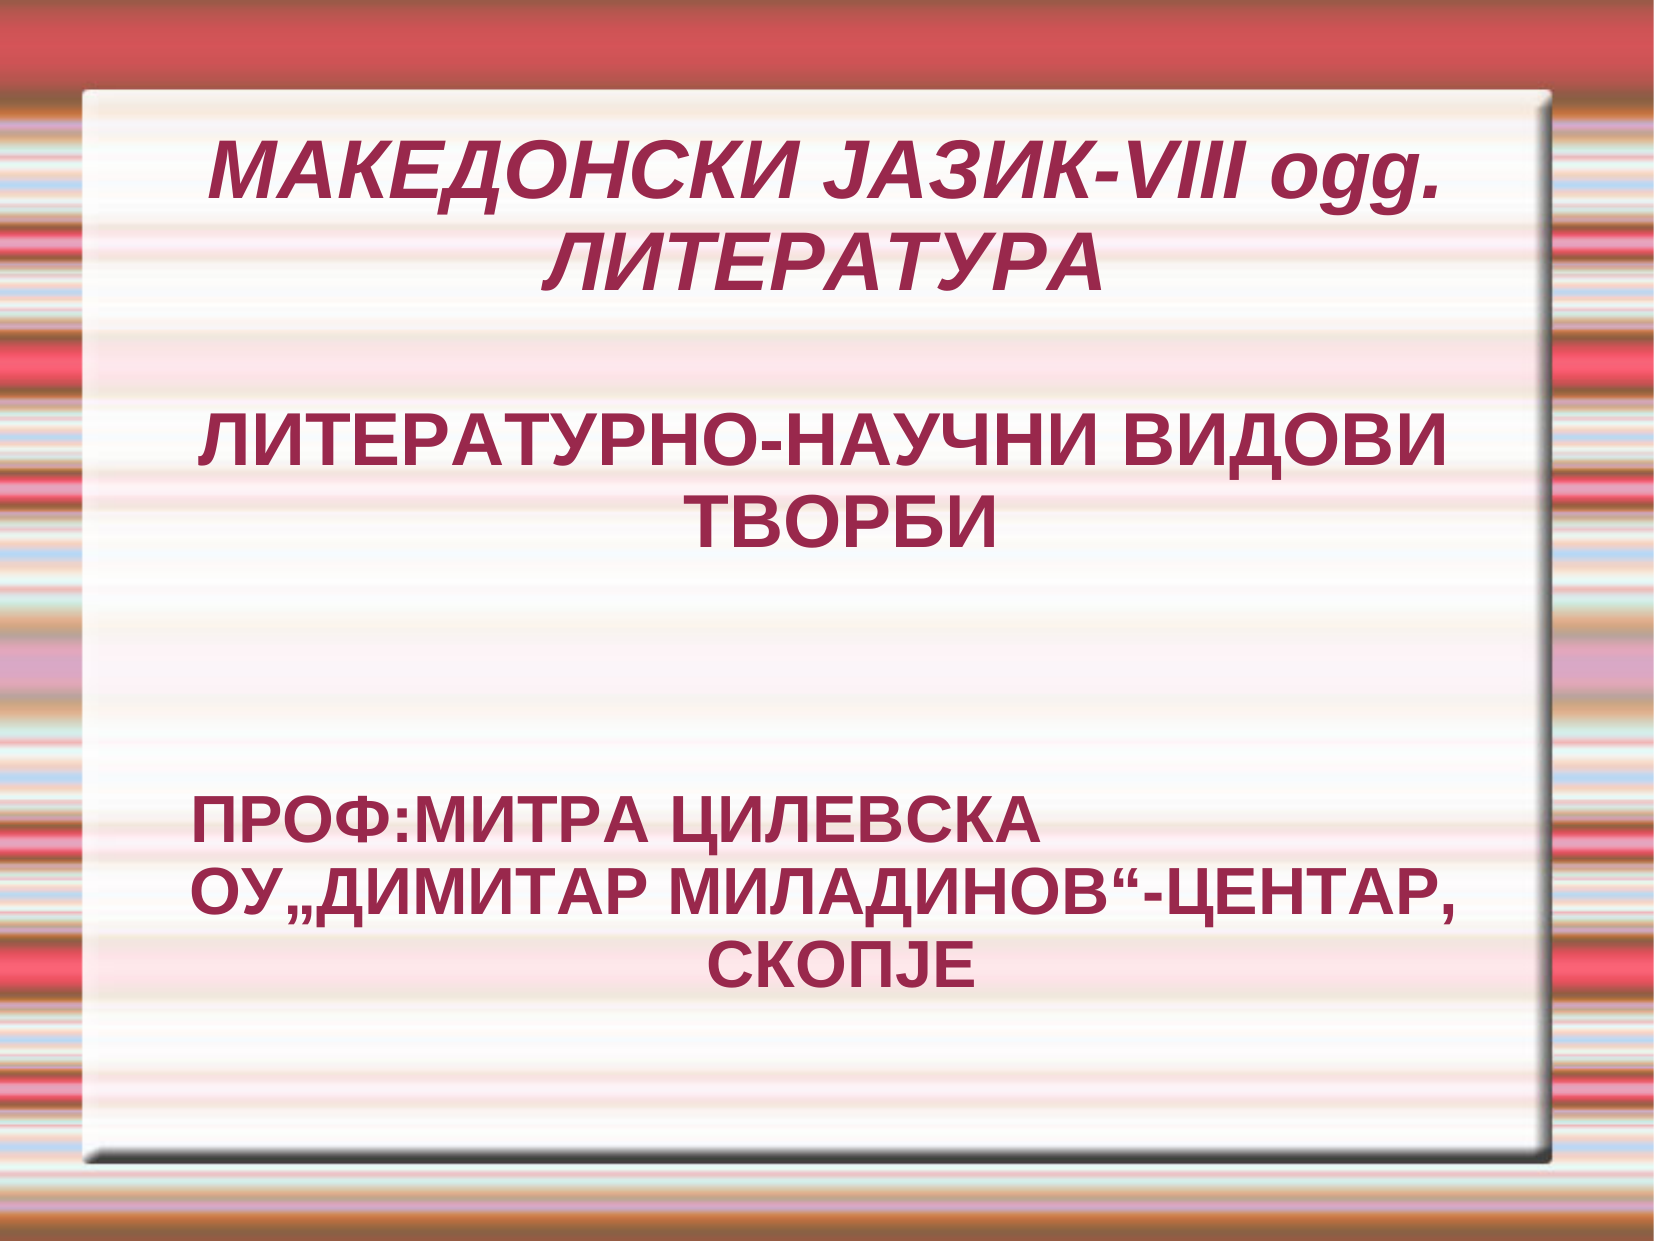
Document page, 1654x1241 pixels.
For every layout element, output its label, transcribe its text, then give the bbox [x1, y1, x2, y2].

title МАКЕДОНСКИ ЈАЗИК-VIII одд. ЛИТЕРАТУРА [121, 79, 1533, 356]
subtitle ЛИТЕРАТУРНО-НАУЧНИ ВИДОВИ ТВОРБИ ПРОФ:МИТРА ЦИЛЕВСКА ОУ„ДИМИТАР МИЛАДИНОВ“-ЦЕНТАР, СКОПЈЕ [134, 358, 1515, 1044]
picture [0, 0, 1654, 1241]
